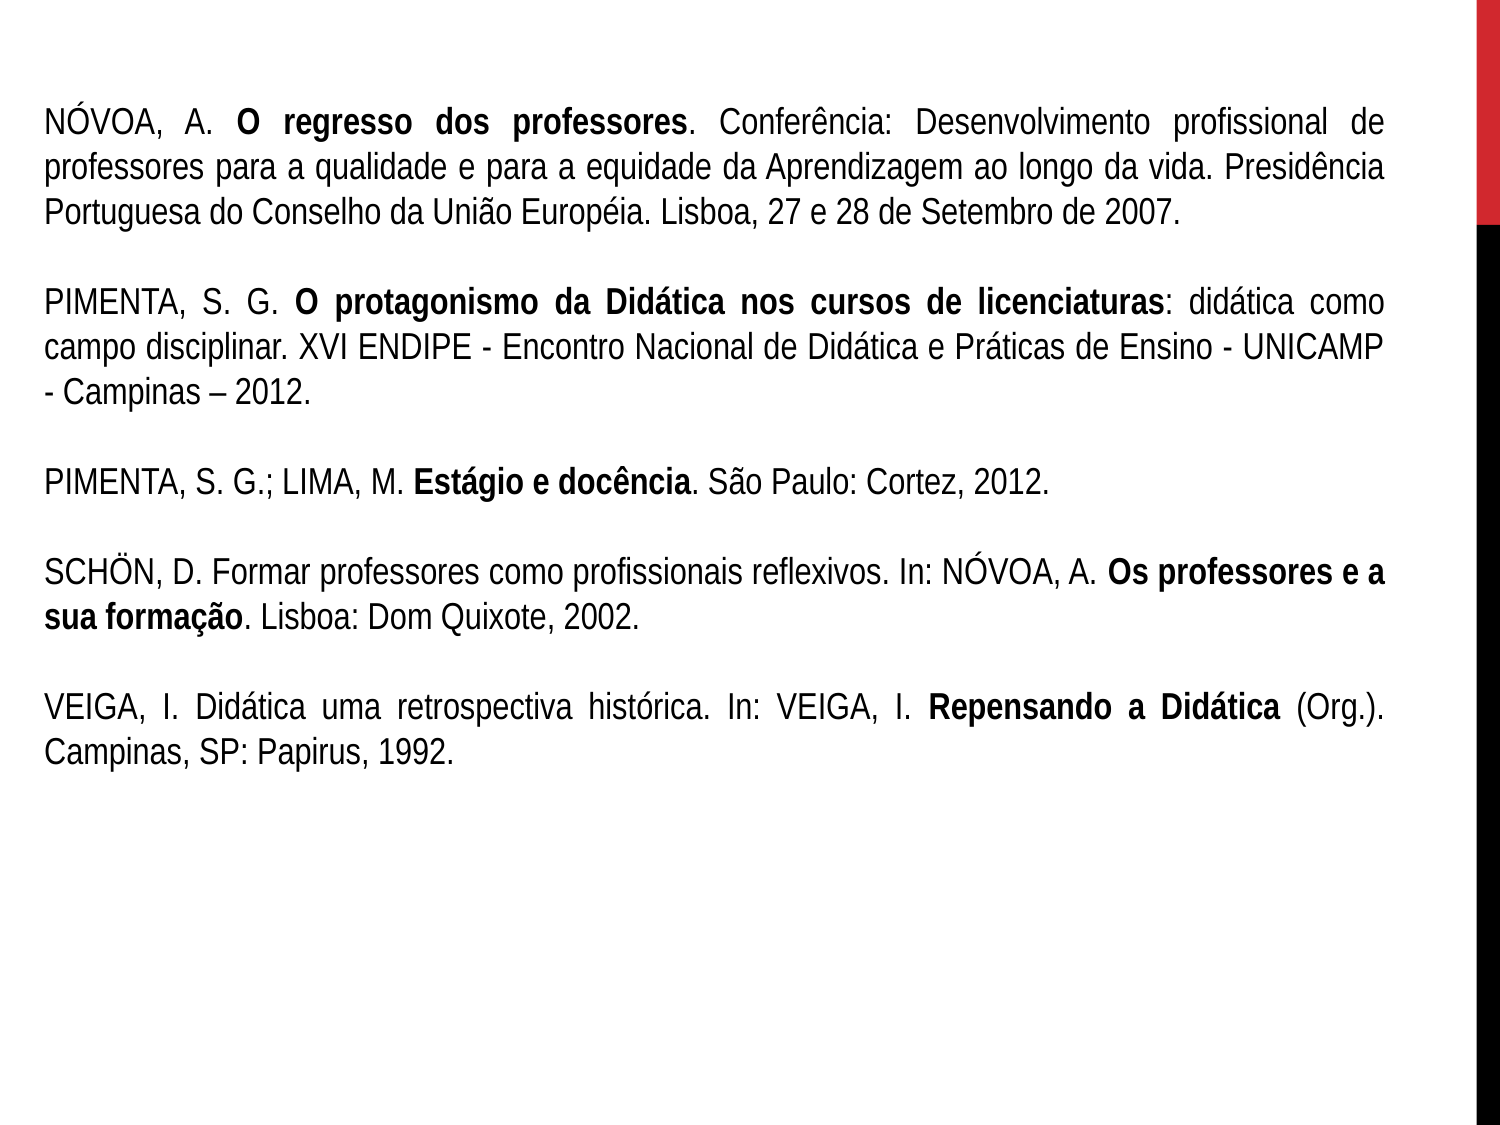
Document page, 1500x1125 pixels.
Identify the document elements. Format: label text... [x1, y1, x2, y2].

text_box NÓVOA, A. O regresso dos professores. Conferência: Desenvolvimento profissional de professores para a qualidade e para a equidade da Aprendizagem ao longo da vida. Presidência Portuguesa do Conselho da União Européia. Lisboa, 27 e 28 de Setembro de 2007. PIMENTA, S. G. O protagonismo da Didática nos cursos de licenciaturas: didática como campo disciplinar. XVI ENDIPE - Encontro Nacional de Didática e Práticas de Ensino - UNICAMP - Campinas – 2012. PIMENTA, S. G.; LIMA, M. Estágio e docência. São Paulo: Cortez, 2012. SCHÖN, D. Formar professores como profissionais reflexivos. In: NÓVOA, A. Os professores e a sua formação. Lisboa: Dom Quixote, 2002. VEIGA, I. Didática uma retrospectiva histórica. In: VEIGA, I. Repensando a Didática (Org.). Campinas, SP: Papirus, 1992. [29, 89, 1400, 825]
